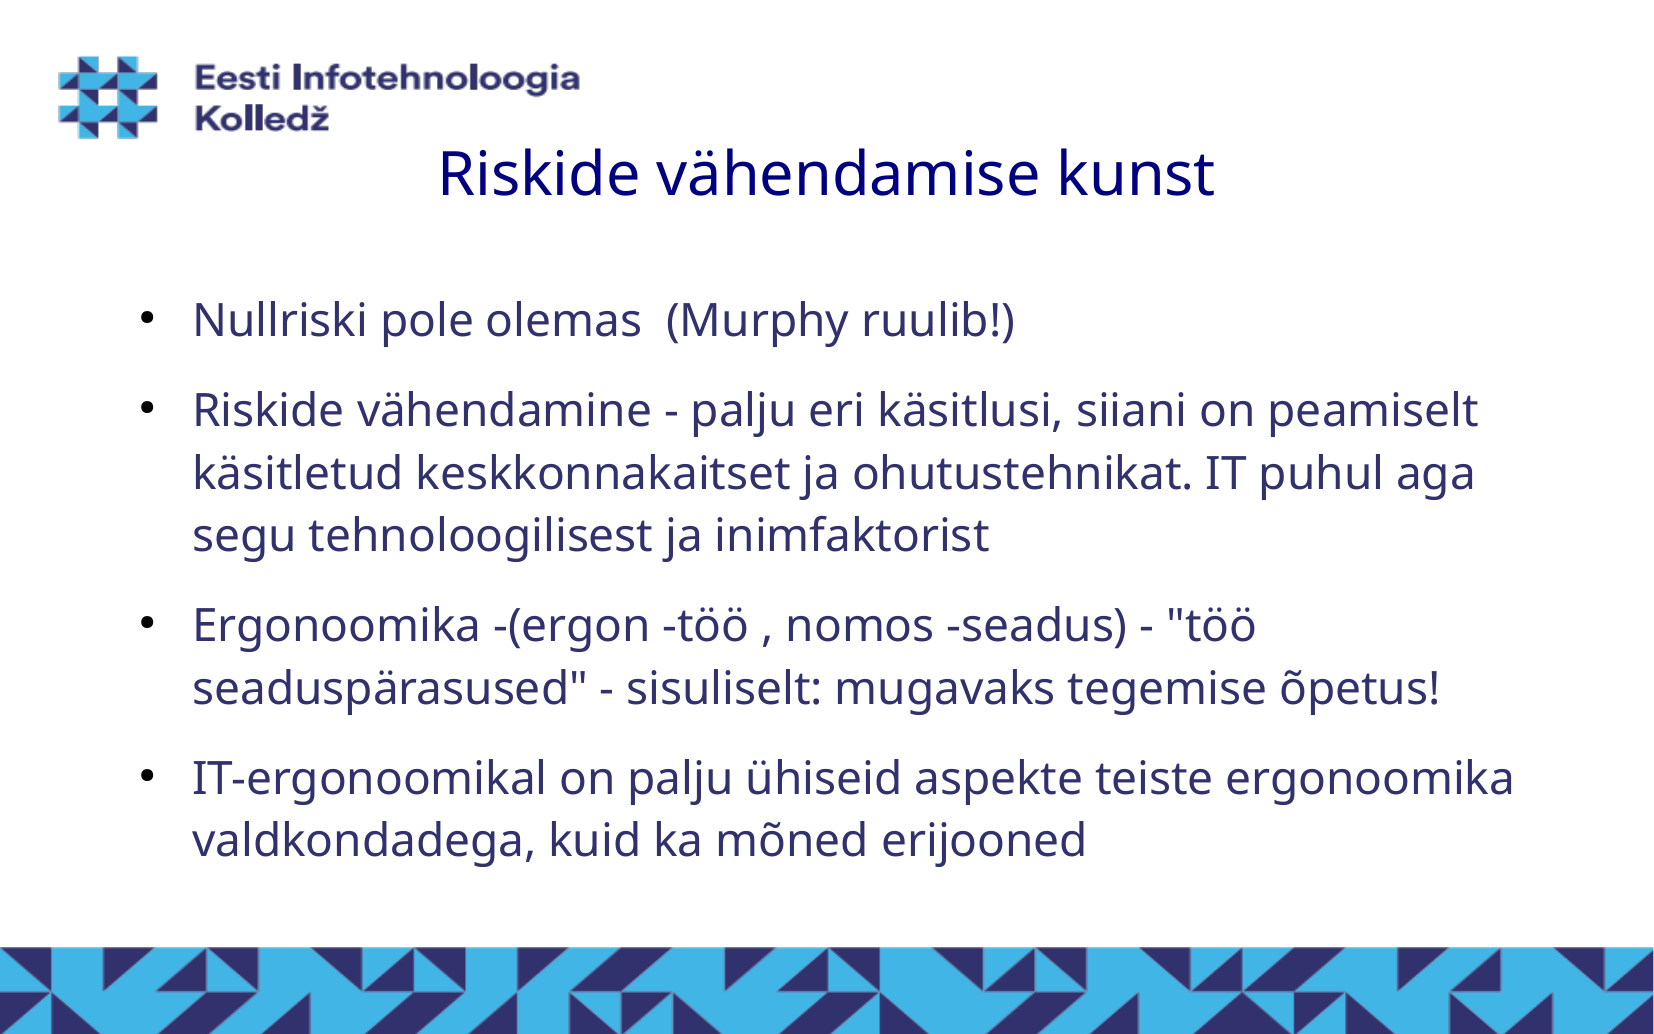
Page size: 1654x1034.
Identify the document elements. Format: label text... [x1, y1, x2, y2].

title Riskide vähendamise kunst [121, 85, 1533, 259]
list Nullriski pole olemas (Murphy ruulib!) Riskide vähendamine - palju eri käsitlusi, siiani on peamiselt käsitletud keskkonnakaitset ja ohutustehnikat. IT puhul aga segu tehnoloogilisest ja inimfaktorist Ergonoomika -(ergon -töö , nomos -seadus) - "töö seaduspärasused" - sisuliselt: mugavaks tegemise õpetus! IT-ergonoomikal on palju ühiseid aspekte teiste ergonoomika valdkondadega, kuid ka mõned erijooned [121, 287, 1533, 984]
